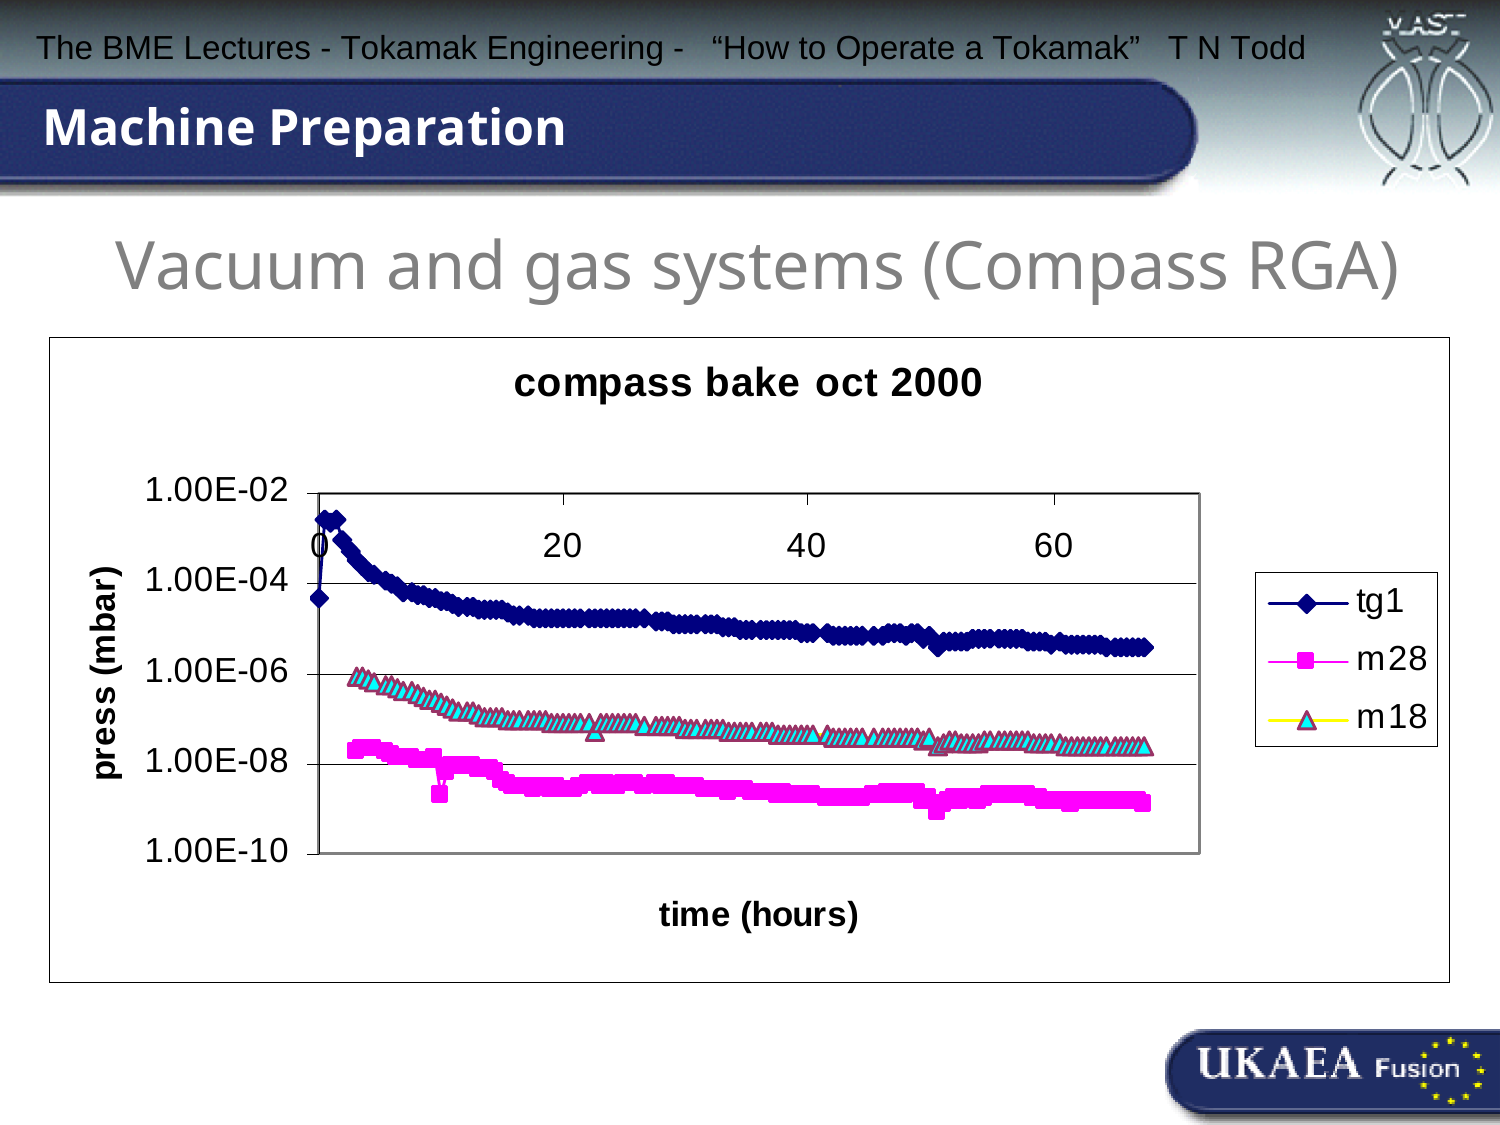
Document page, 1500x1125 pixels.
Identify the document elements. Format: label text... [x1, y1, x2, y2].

picture [1165, 1029, 1500, 1125]
text_box Vacuum and gas systems (Compass RGA) [100, 214, 1416, 311]
picture [0, 0, 1500, 202]
text_box The BME Lectures - Tokamak Engineering - “How to Operate a Tokamak” T N Todd [0, 18, 1323, 60]
chart [34, 322, 1467, 997]
text_box Machine Preparation [27, 88, 583, 164]
